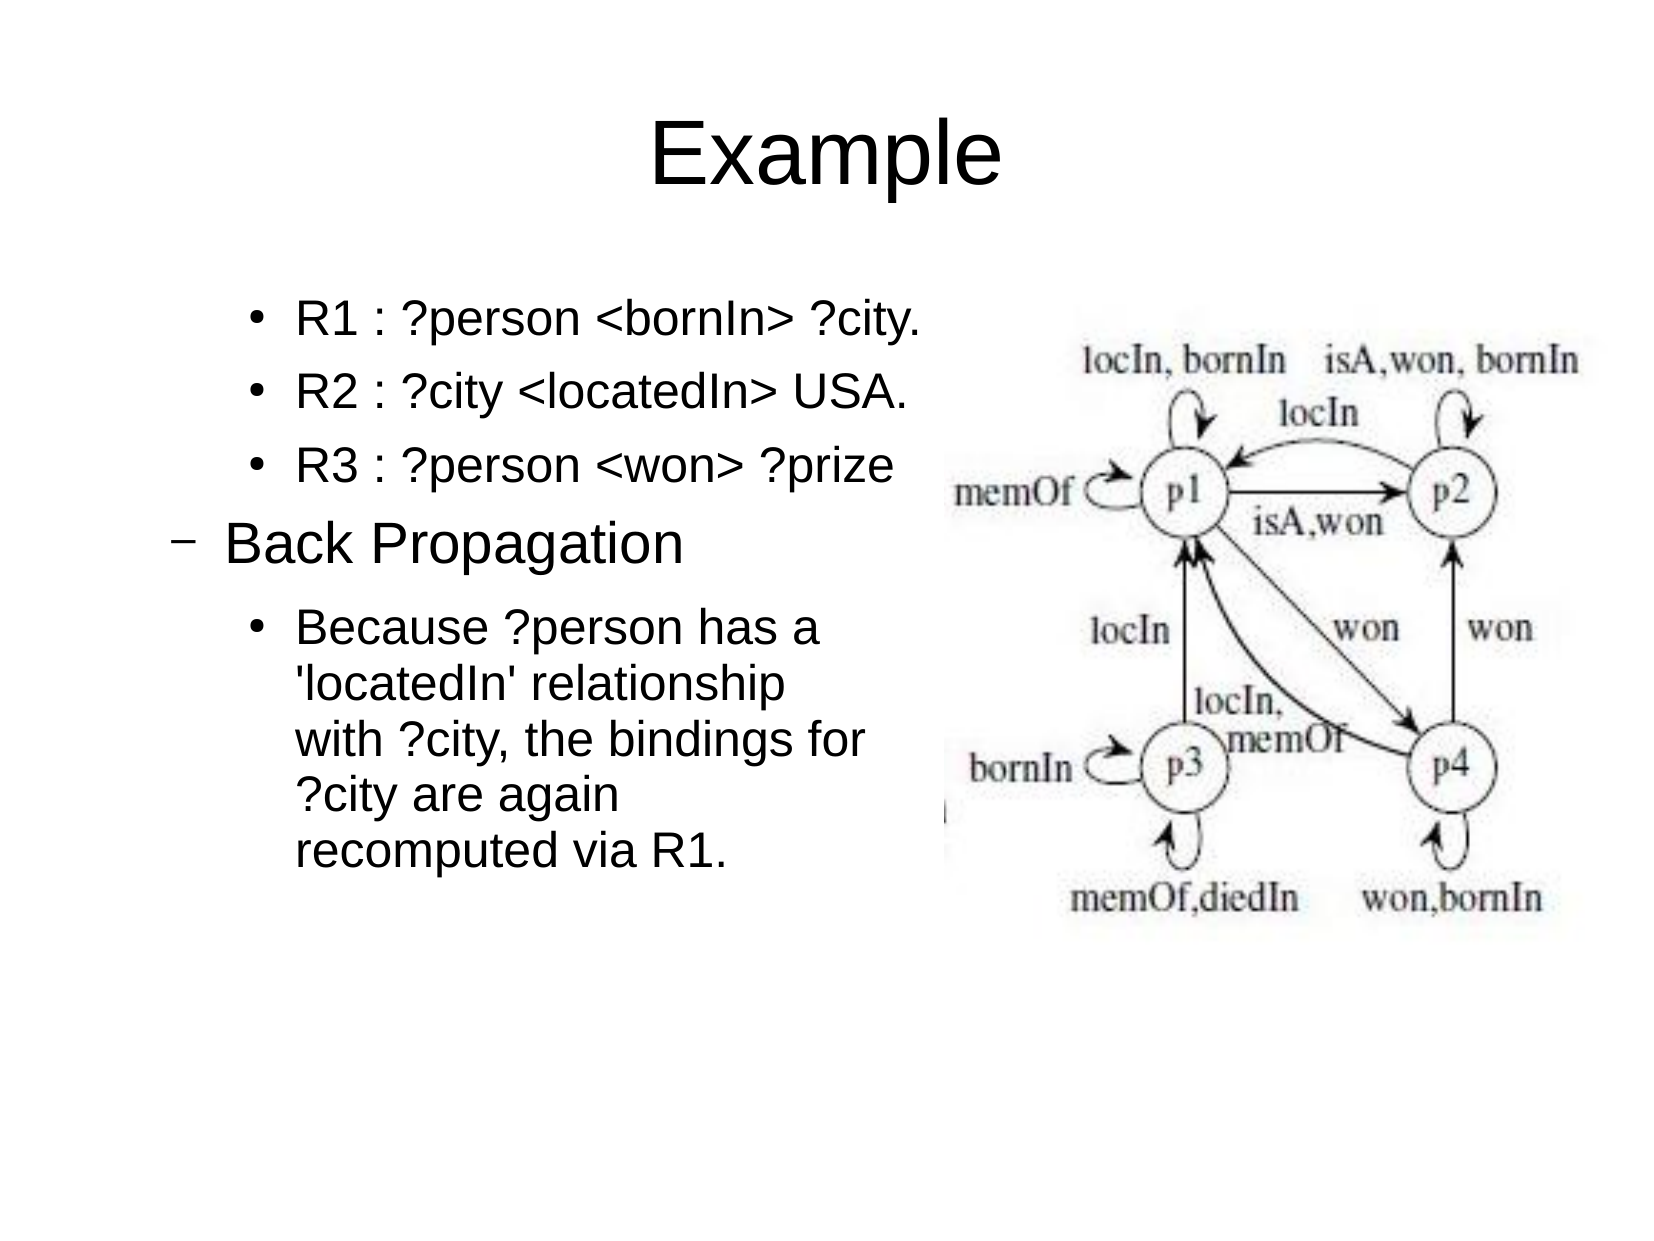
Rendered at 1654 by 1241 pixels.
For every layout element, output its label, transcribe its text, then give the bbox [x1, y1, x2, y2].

list R1 : ?person <bornIn> ?city. R2 : ?city <locatedIn> USA. R3 : ?person <won> ?prize Back Propagation Because ?person has a 'locatedIn' relationship with ?city, the bindings for ?city are again recomputed via R1. [82, 290, 1571, 1010]
title Example [82, 49, 1571, 257]
picture [944, 283, 1630, 965]
